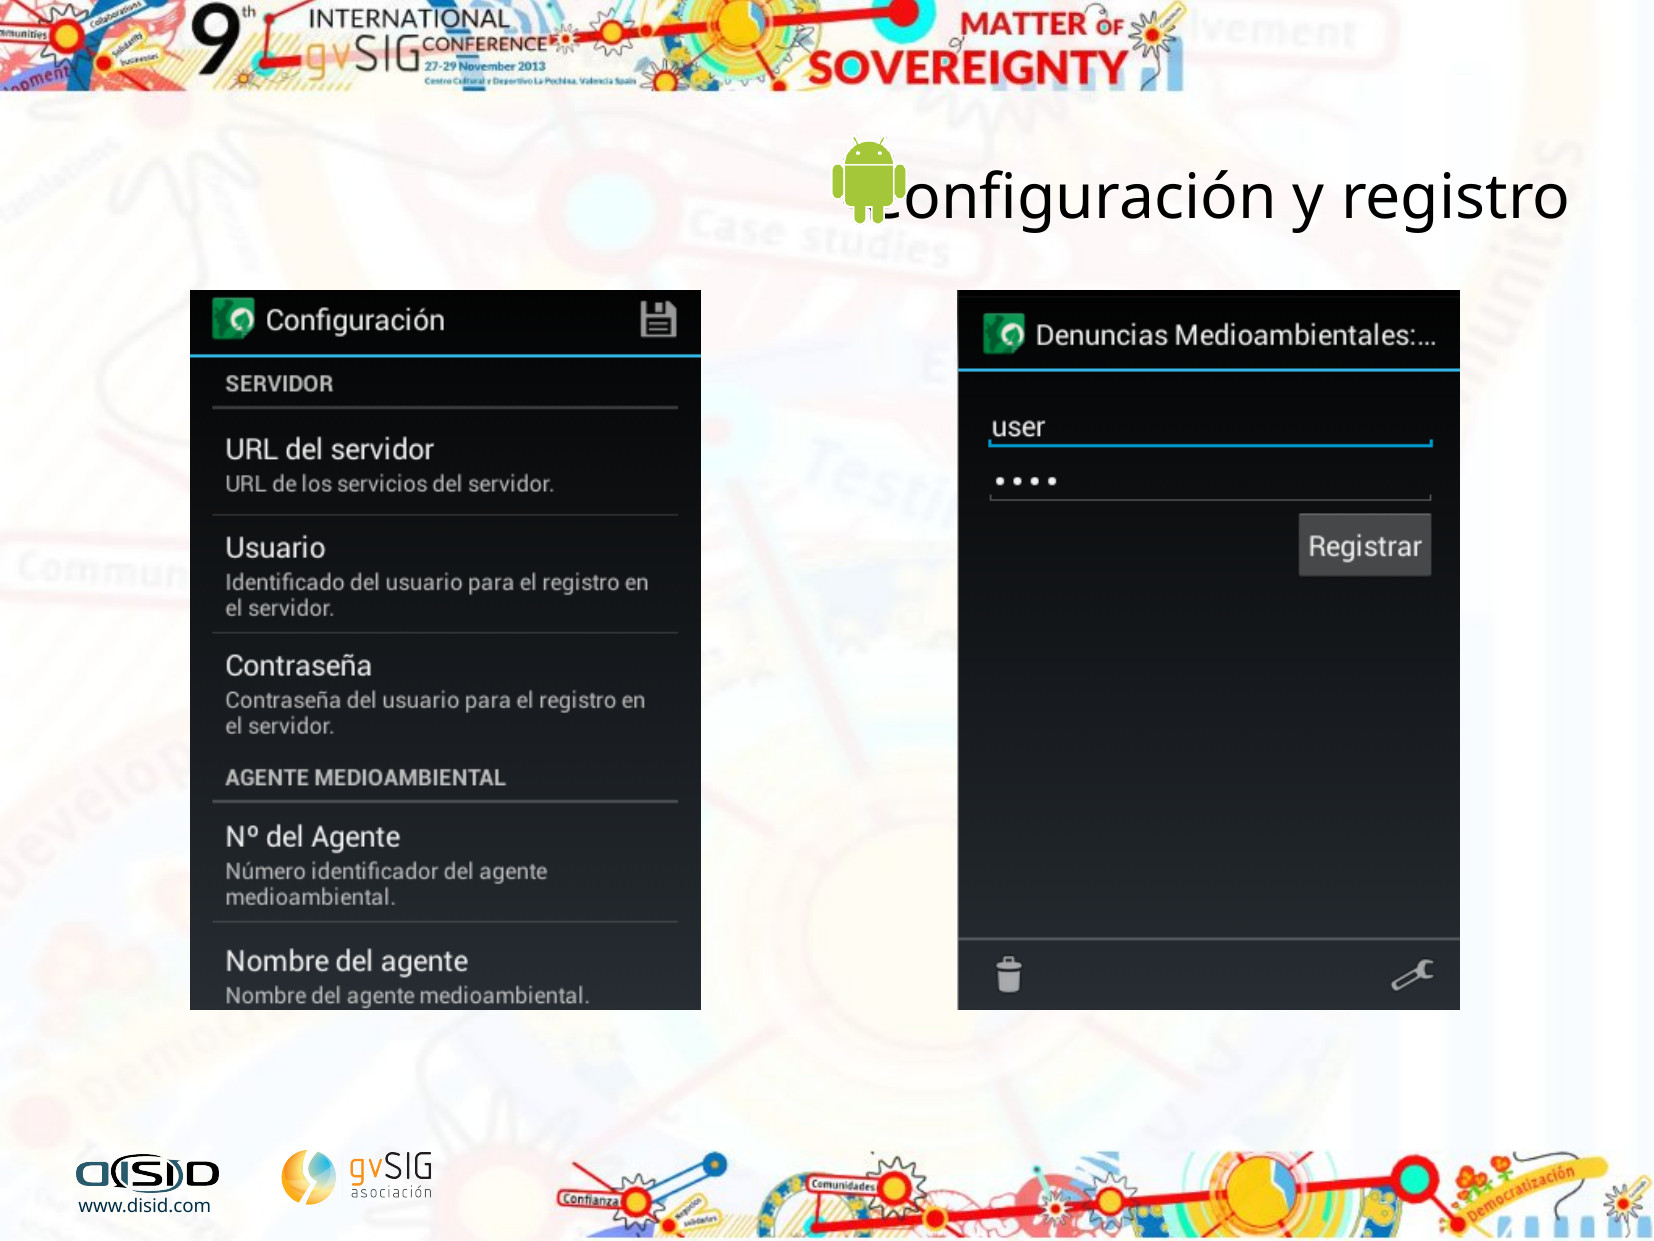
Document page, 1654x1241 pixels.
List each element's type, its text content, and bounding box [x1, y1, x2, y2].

title Configuración y registro [82, 90, 1571, 298]
picture [0, 0, 1654, 1241]
